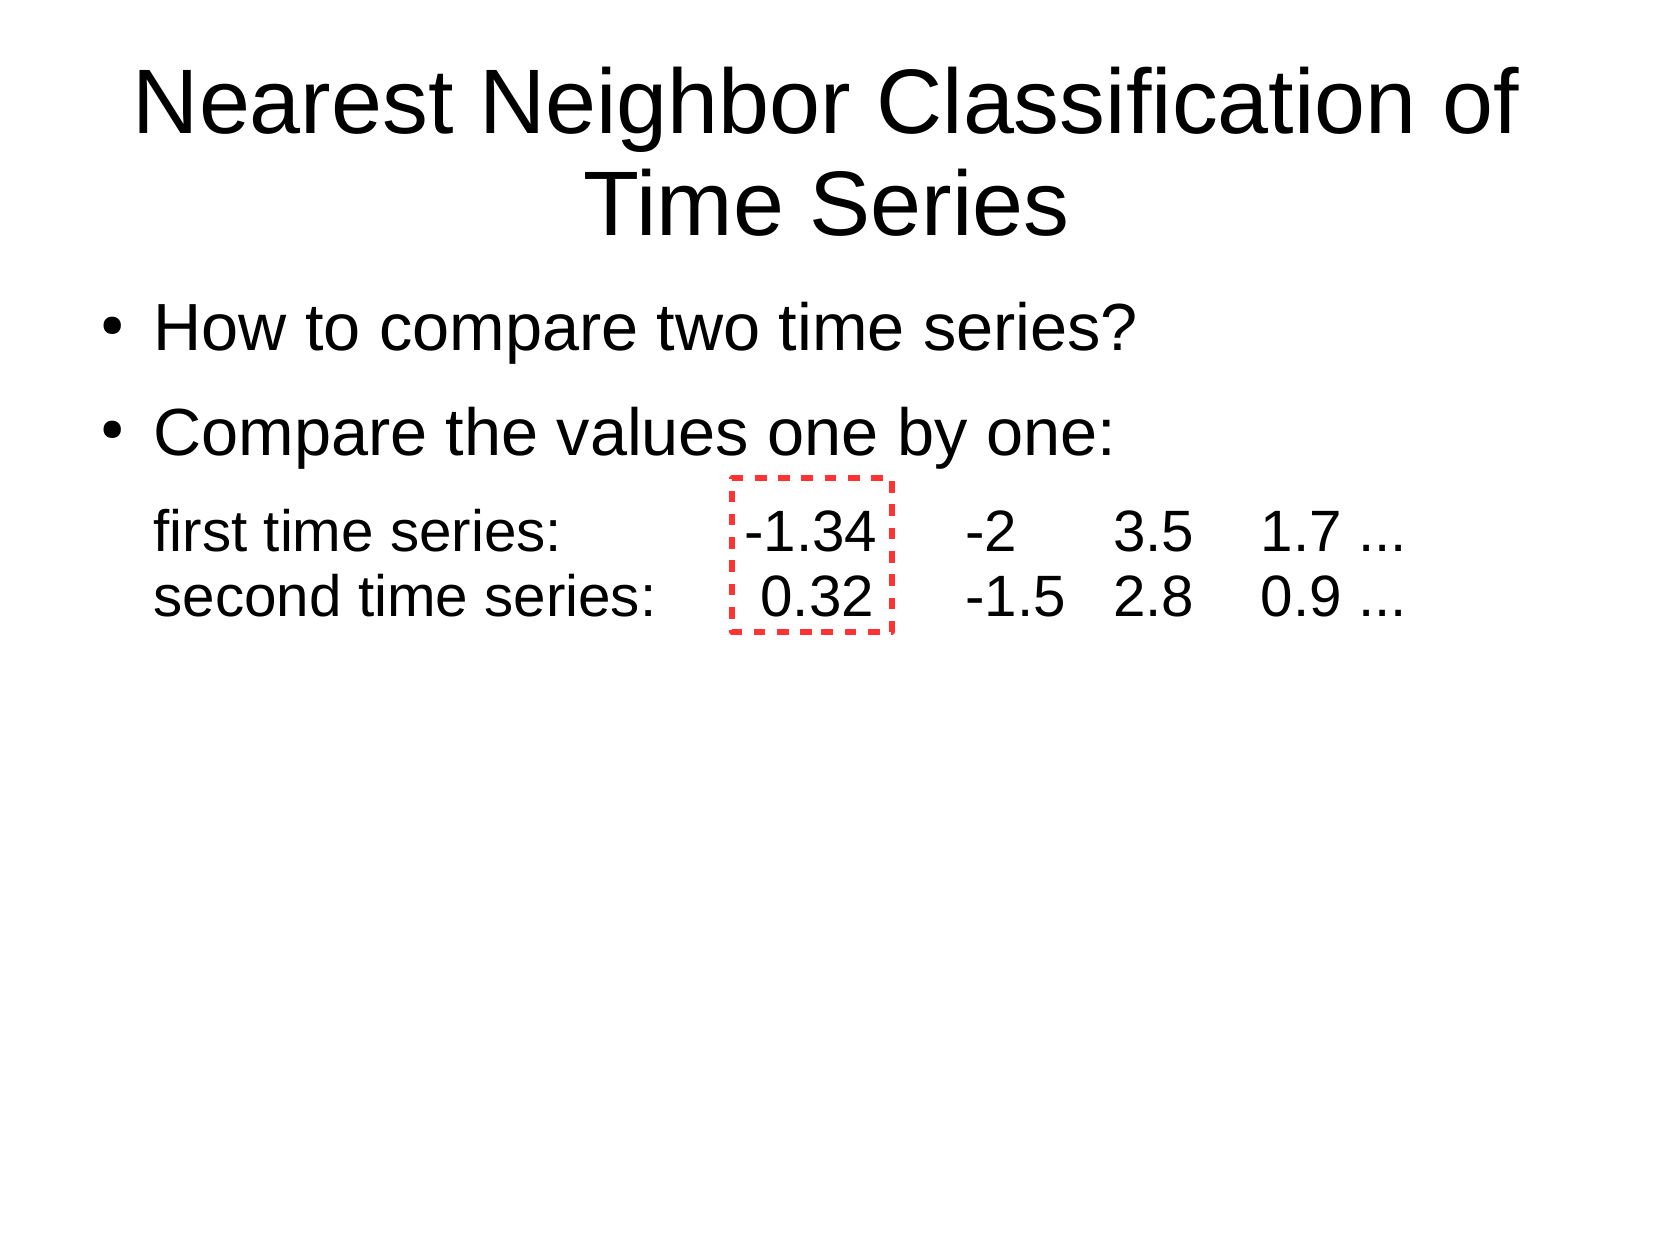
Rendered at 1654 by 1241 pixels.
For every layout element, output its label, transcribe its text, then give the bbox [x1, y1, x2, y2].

list How to compare two time series? Compare the values one by one: first time series: -1.34 -2 3.5 1.7 ... second time series: 0.32 -1.5 2.8 0.9 ... [82, 290, 1571, 1109]
title Nearest Neighbor Classification of Time Series [82, 49, 1571, 257]
